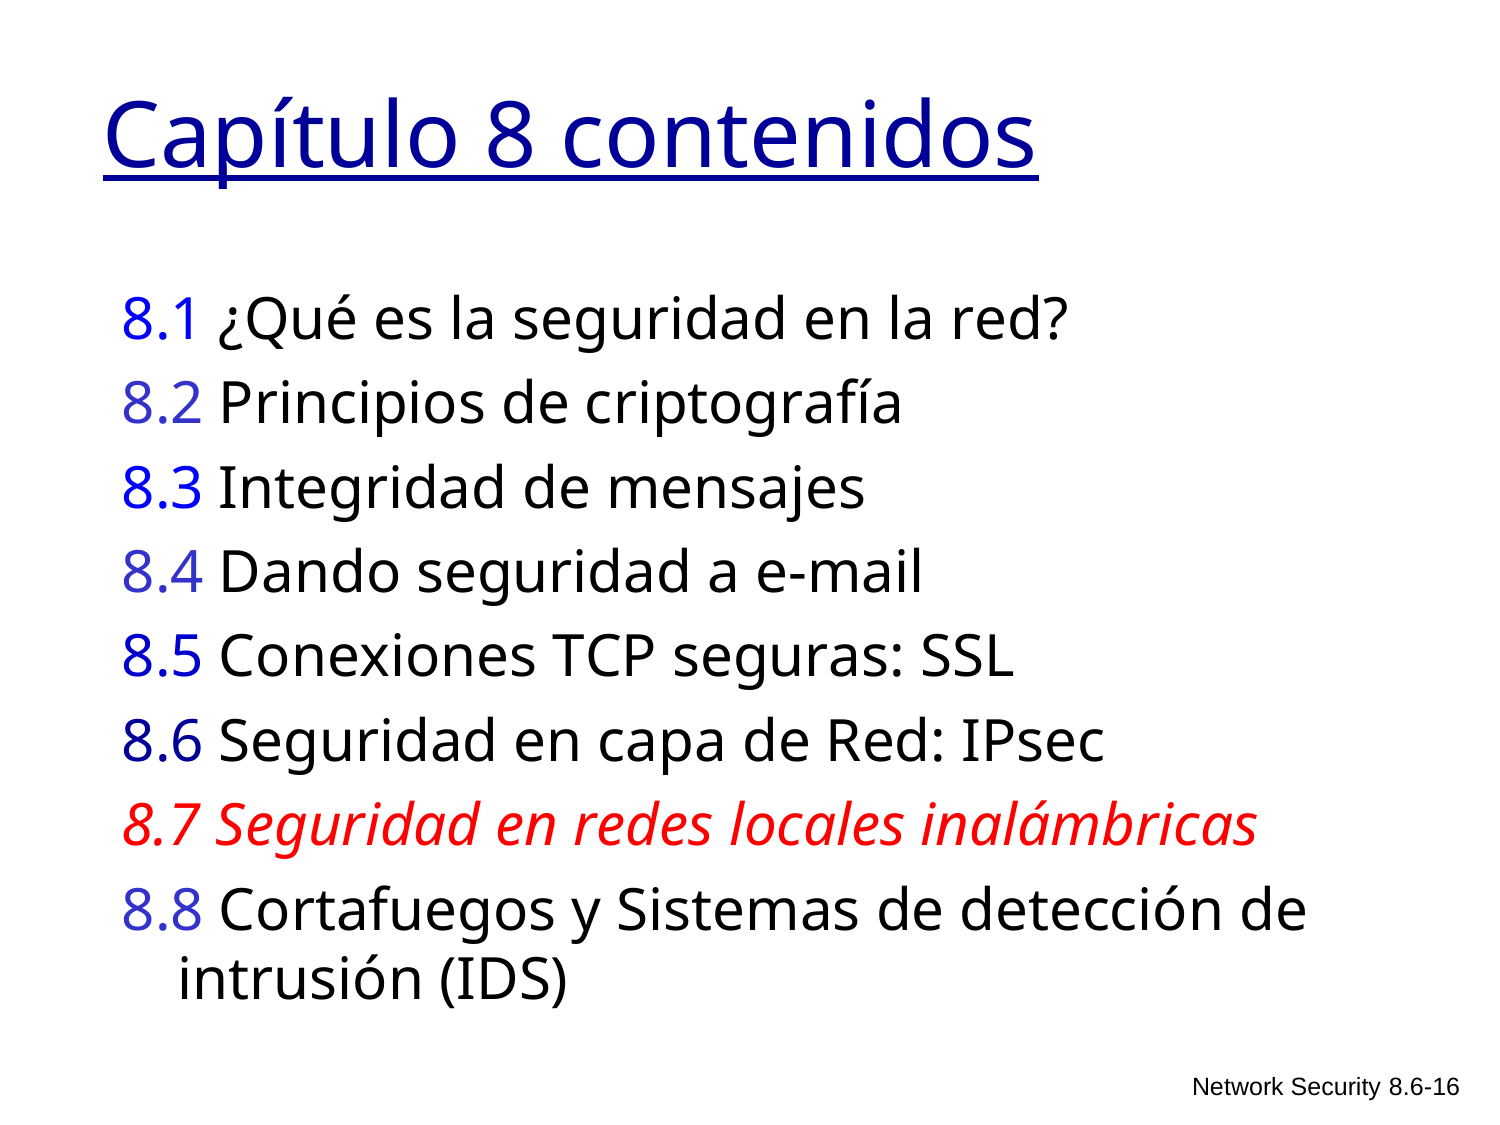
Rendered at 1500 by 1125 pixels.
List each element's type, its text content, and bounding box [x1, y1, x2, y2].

list 8.1 ¿Qué es la seguridad en la red? 8.2 Principios de criptografía 8.3 Integridad de mensajes 8.4 Dando seguridad a e-mail 8.5 Conexiones TCP seguras: SSL 8.6 Seguridad en capa de Red: IPsec 8.7 Seguridad en redes locales inalámbricas 8.8 Cortafuegos y Sistemas de detección de intrusión (IDS) [106, 273, 1382, 1037]
text_box Network Security [762, 1062, 1397, 1114]
title Capítulo 8 contenidos [87, 37, 1363, 225]
